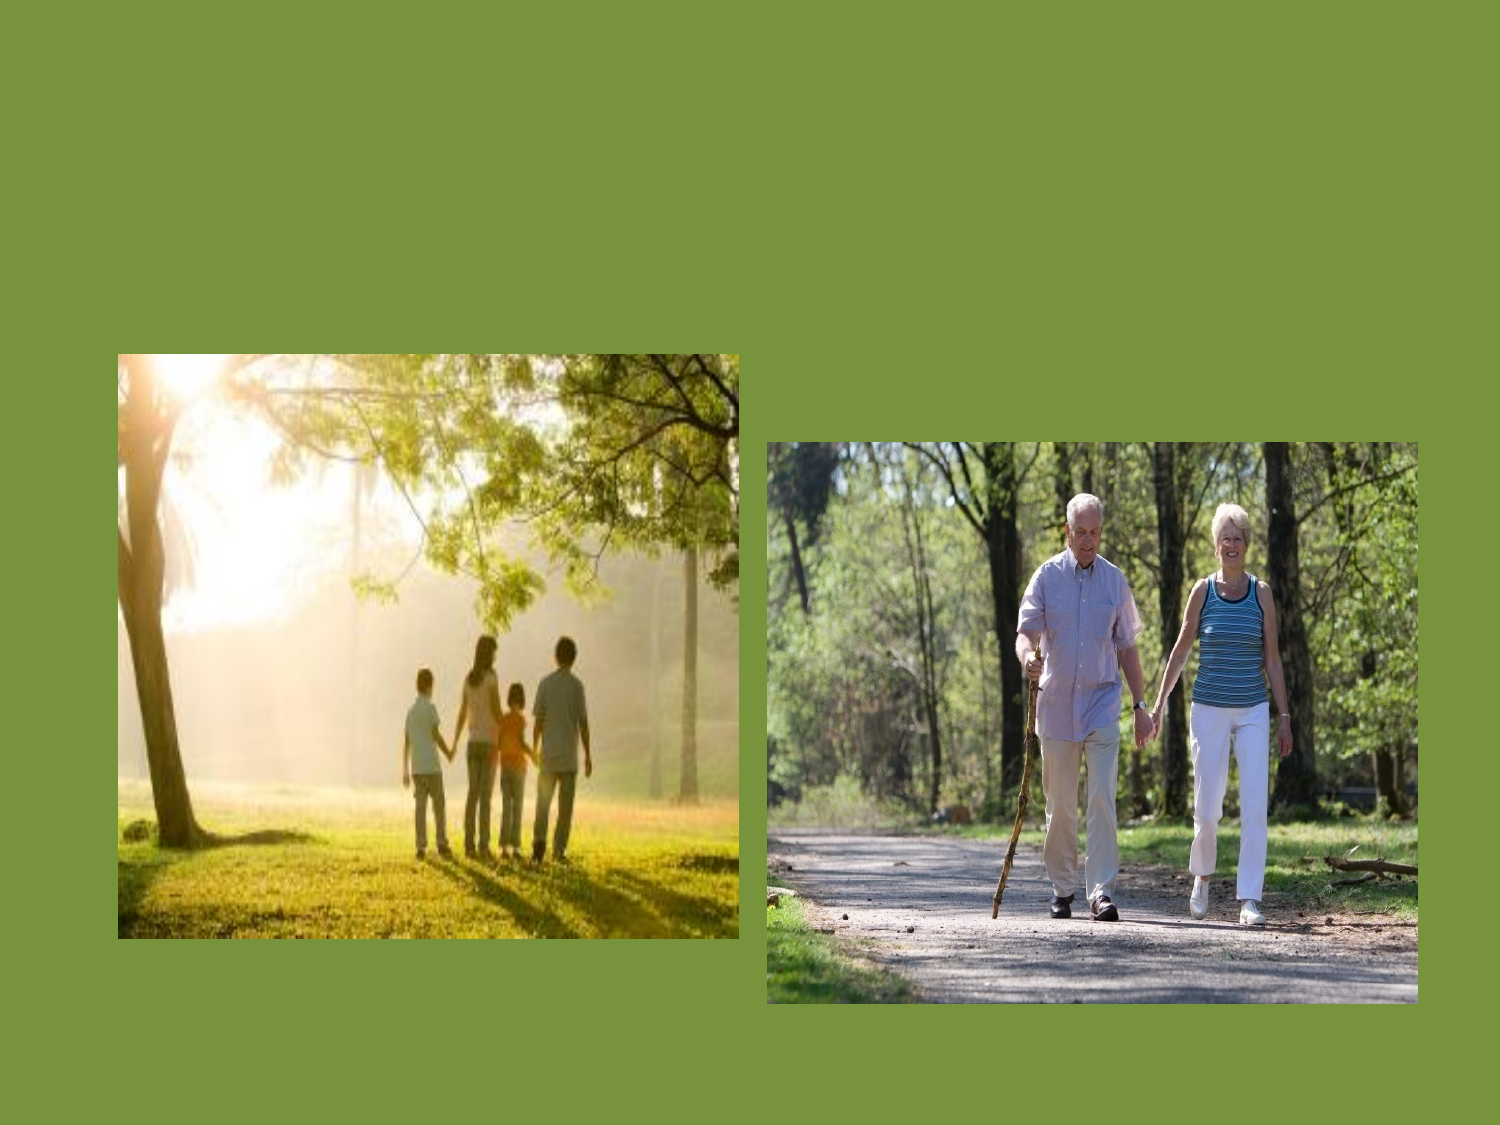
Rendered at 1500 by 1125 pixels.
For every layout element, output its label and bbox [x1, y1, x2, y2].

picture [767, 442, 1418, 1004]
picture [118, 354, 739, 939]
